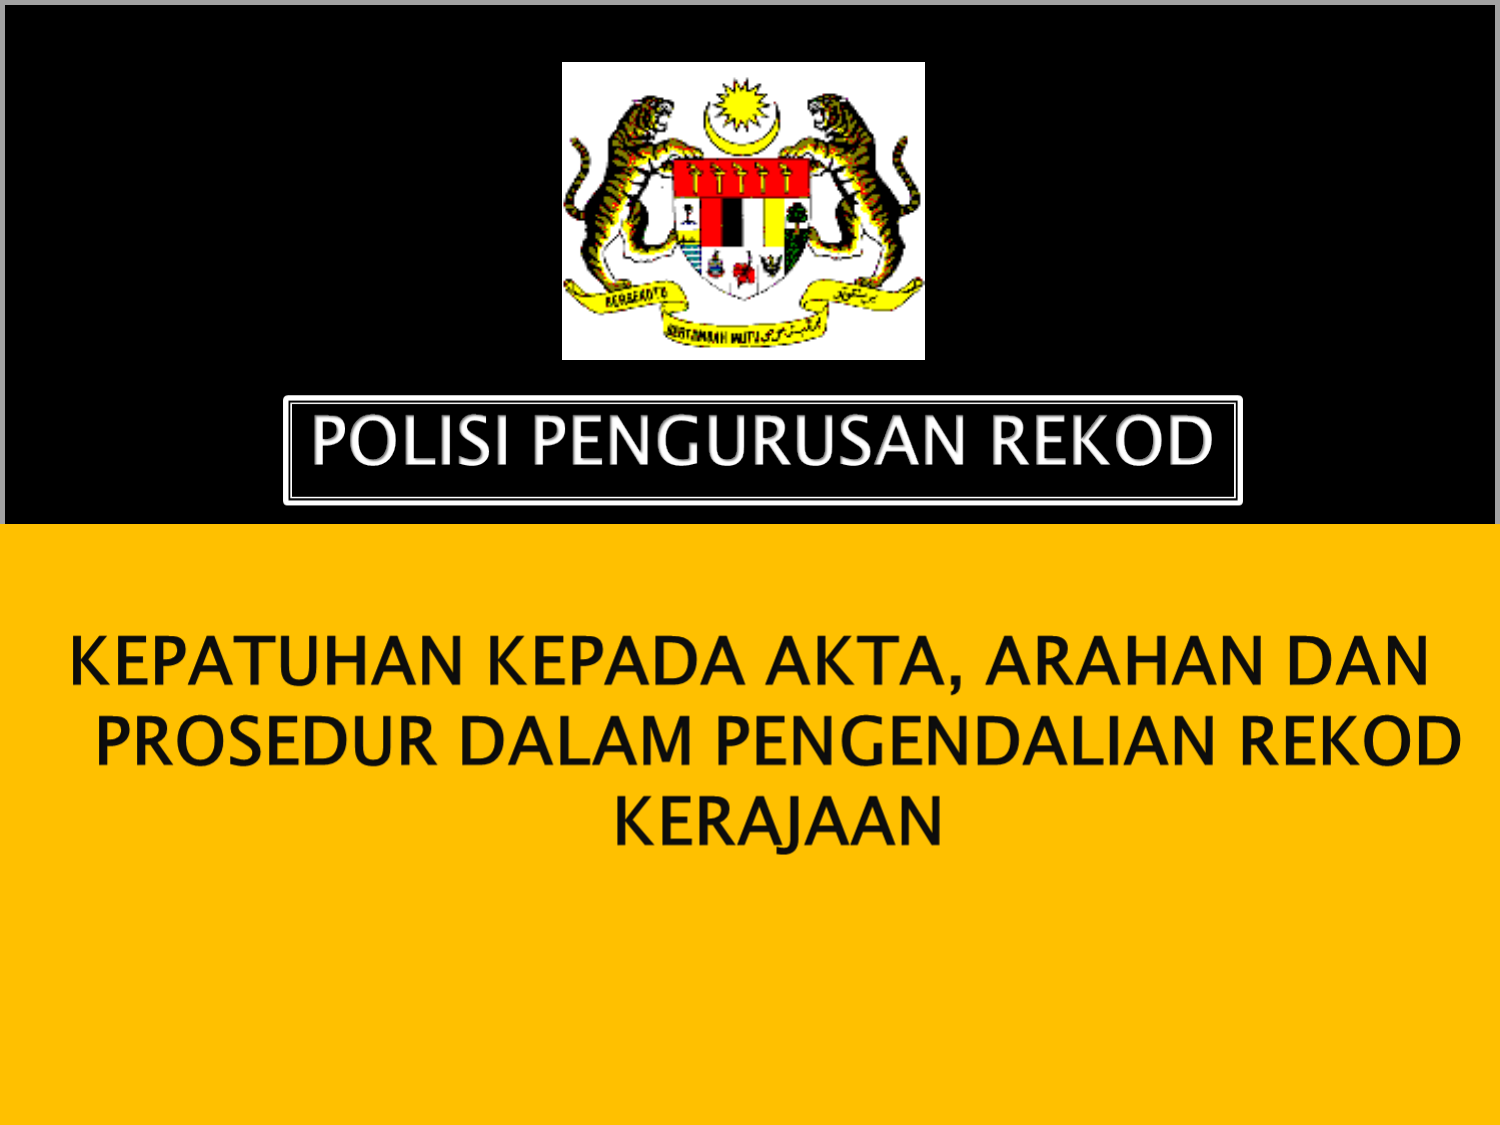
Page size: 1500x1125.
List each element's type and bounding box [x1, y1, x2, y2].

chart [562, 62, 925, 360]
text_box [0, 0, 1500, 524]
picture [0, 386, 1500, 1125]
